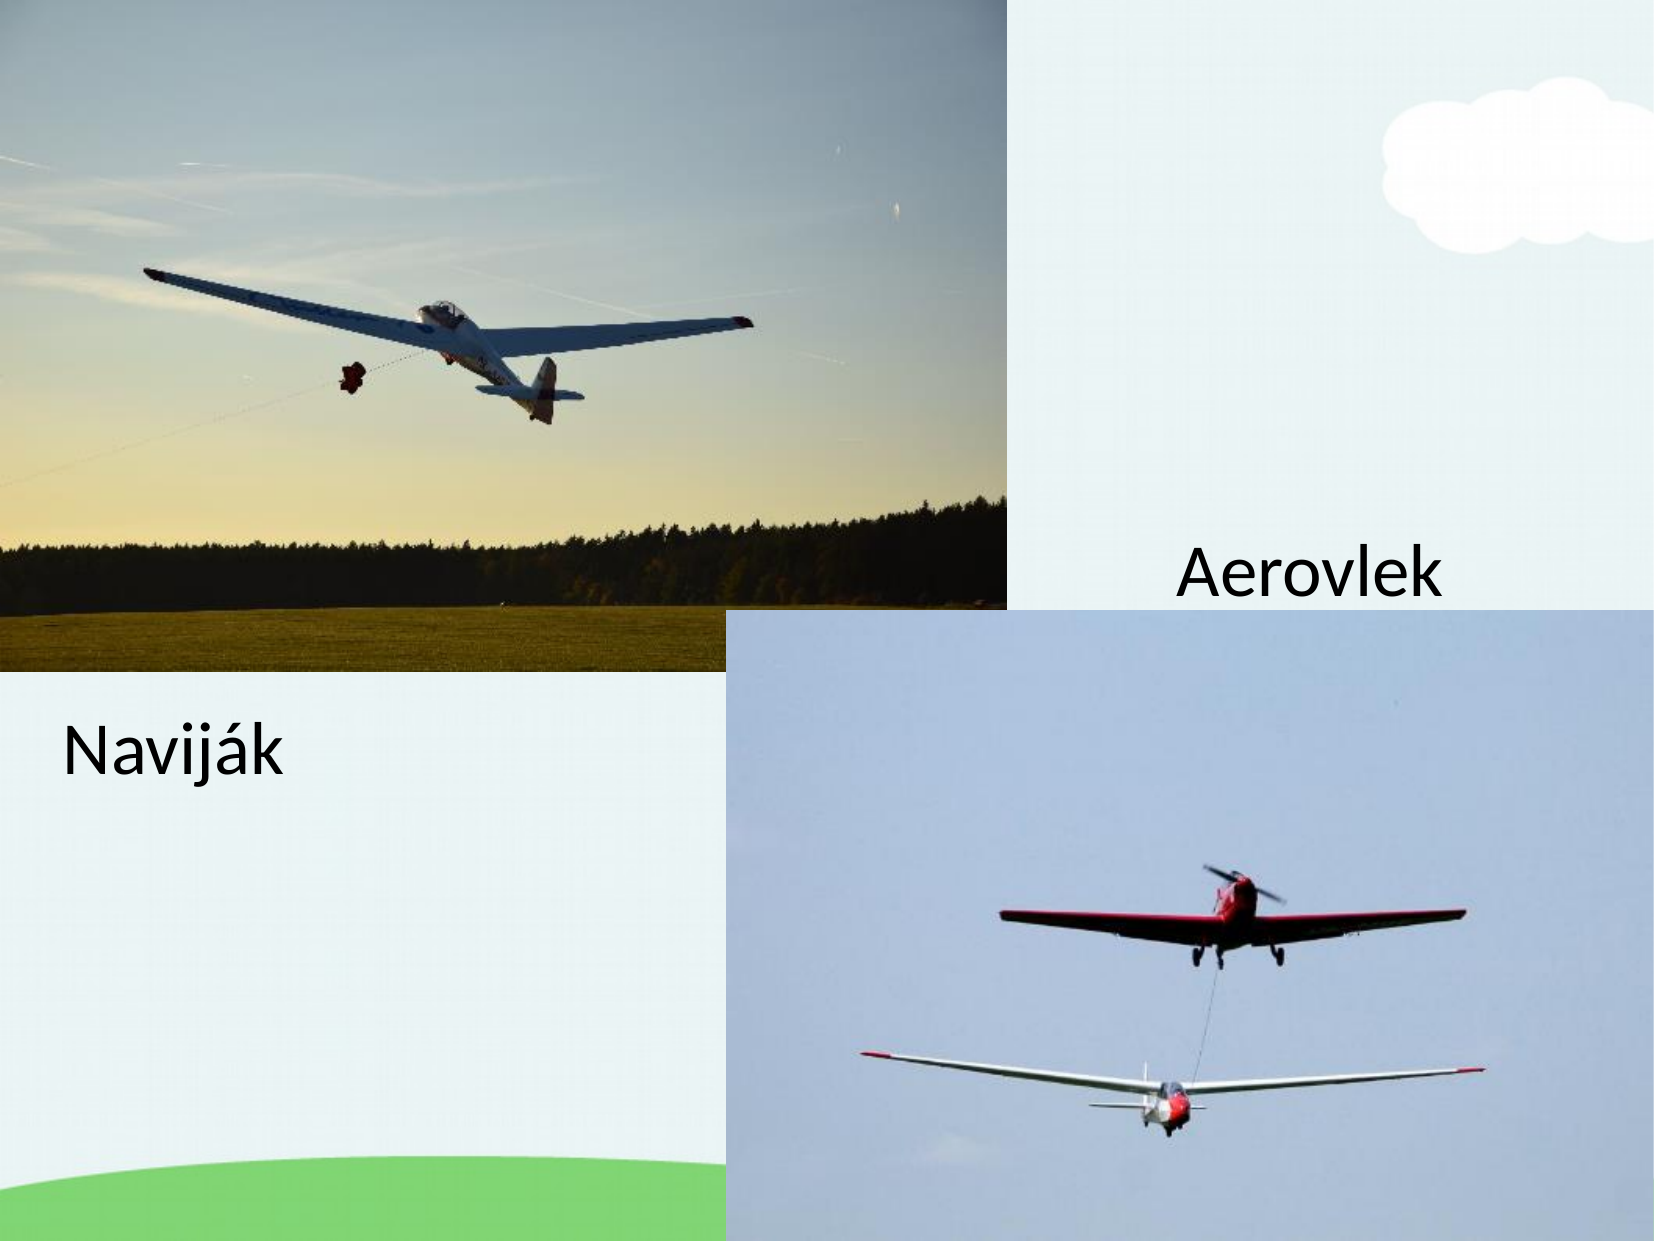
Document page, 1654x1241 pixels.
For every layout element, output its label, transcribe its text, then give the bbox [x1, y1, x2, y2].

text_box Aerovlek [1161, 514, 1654, 621]
text_box Naviják [47, 692, 604, 799]
picture [0, 0, 1654, 1241]
